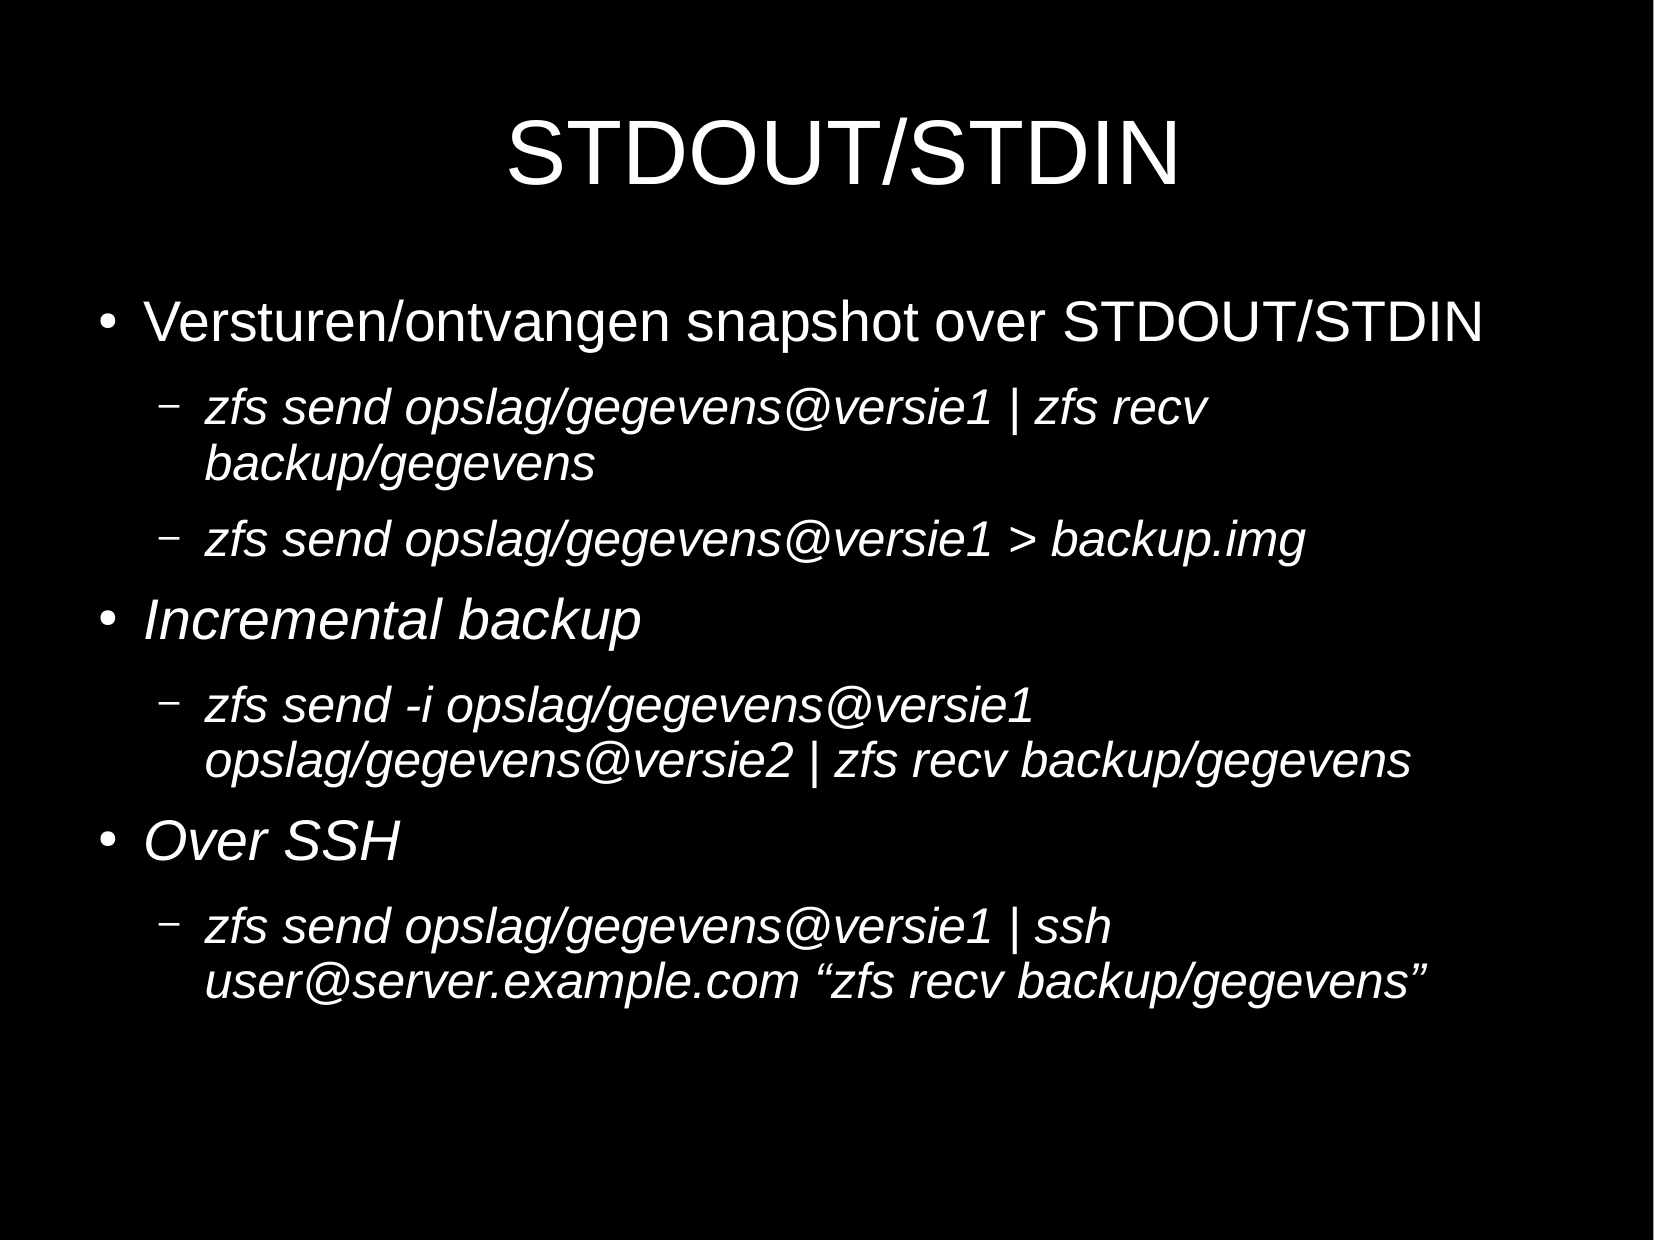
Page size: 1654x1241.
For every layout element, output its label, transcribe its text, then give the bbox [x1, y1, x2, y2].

title STDOUT/STDIN [82, 49, 1571, 257]
list Versturen/ontvangen snapshot over STDOUT/STDIN zfs send opslag/gegevens@versie1 | zfs recv backup/gegevens zfs send opslag/gegevens@versie1 > backup.img Incremental backup zfs send -i opslag/gegevens@versie1 opslag/gegevens@versie2 | zfs recv backup/gegevens Over SSH zfs send opslag/gegevens@versie1 | ssh user@server.example.com “zfs recv backup/gegevens” [82, 290, 1571, 1010]
